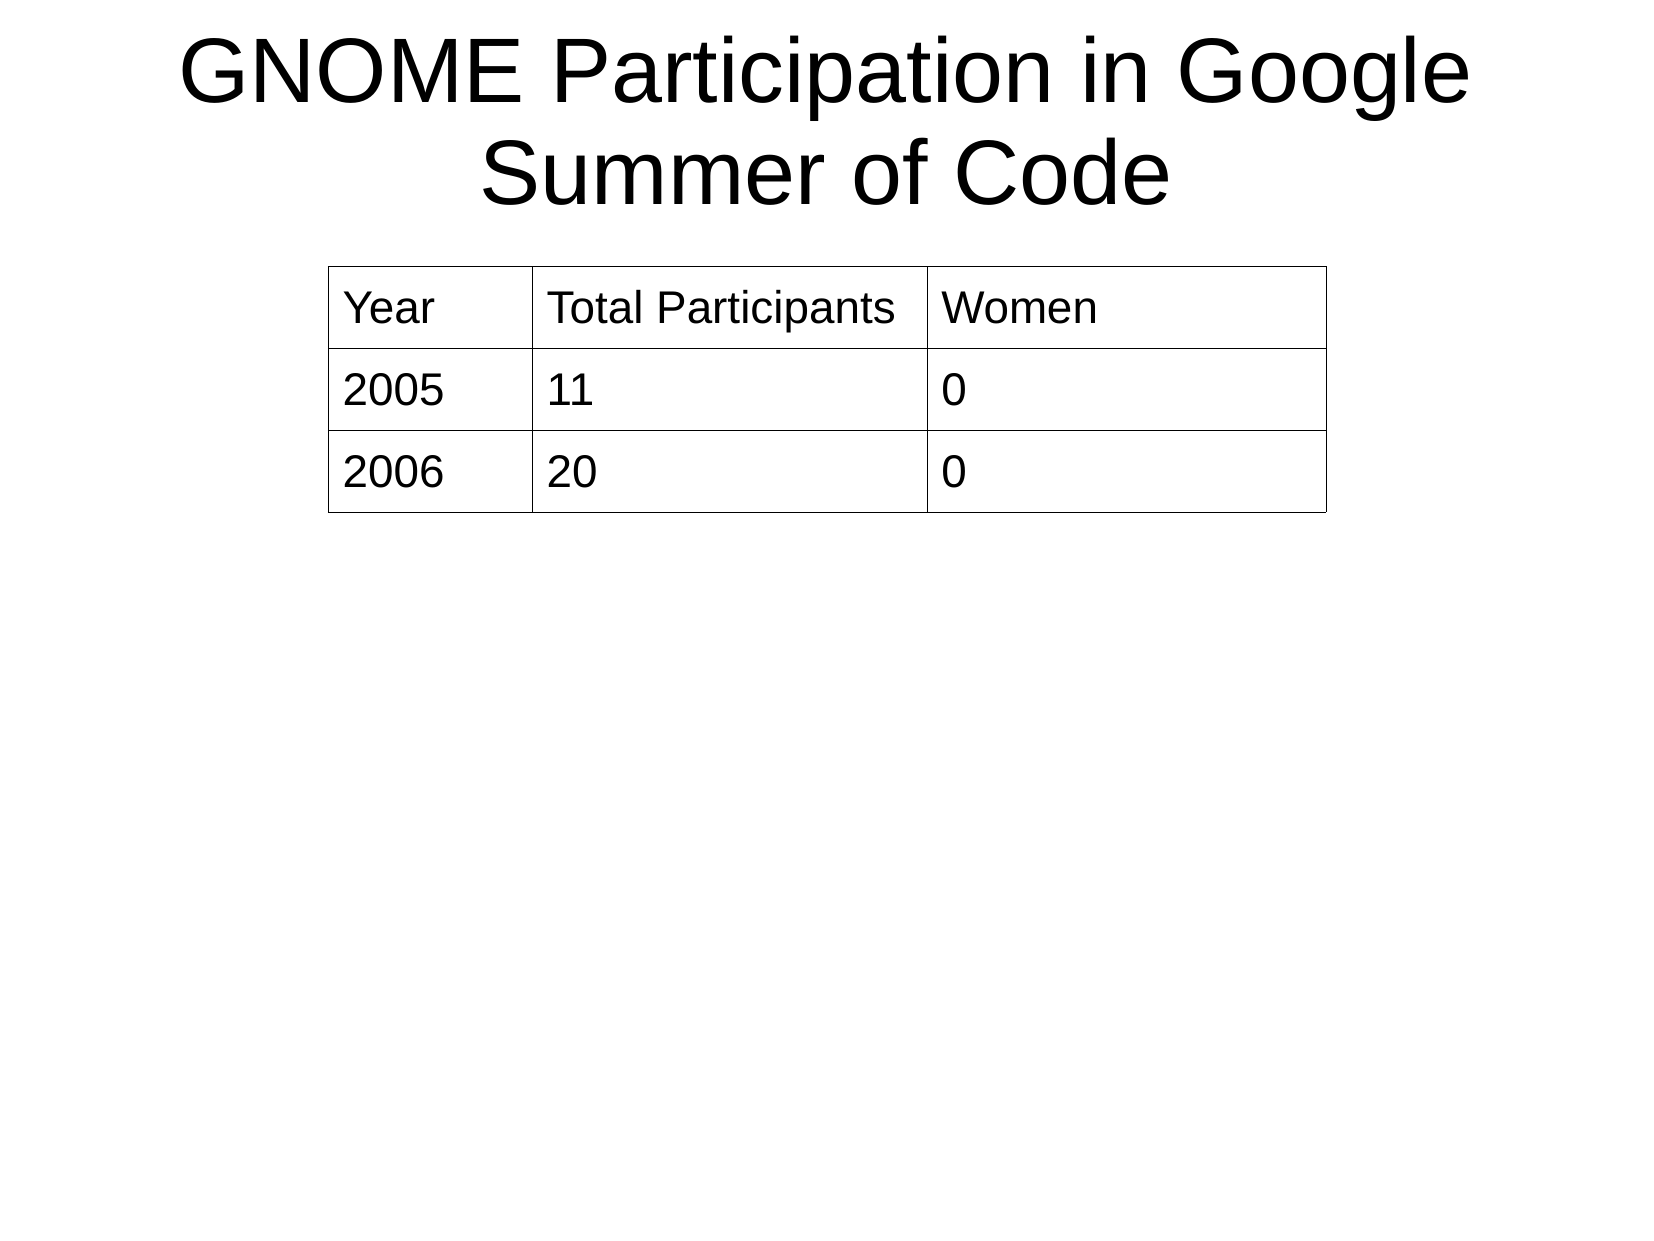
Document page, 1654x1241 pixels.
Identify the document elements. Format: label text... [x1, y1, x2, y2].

table_cell 0 [928, 431, 1326, 512]
table_cell 2006 [329, 431, 532, 512]
table_header Total Participants [533, 267, 927, 348]
table_header Year [329, 267, 532, 348]
title GNOME Participation in Google Summer of Code [82, 18, 1571, 226]
table_cell 0 [928, 349, 1326, 430]
table_header Women [928, 267, 1326, 348]
table_cell 11 [533, 349, 927, 430]
table_cell 20 [533, 431, 927, 512]
table_cell 2005 [329, 349, 532, 430]
